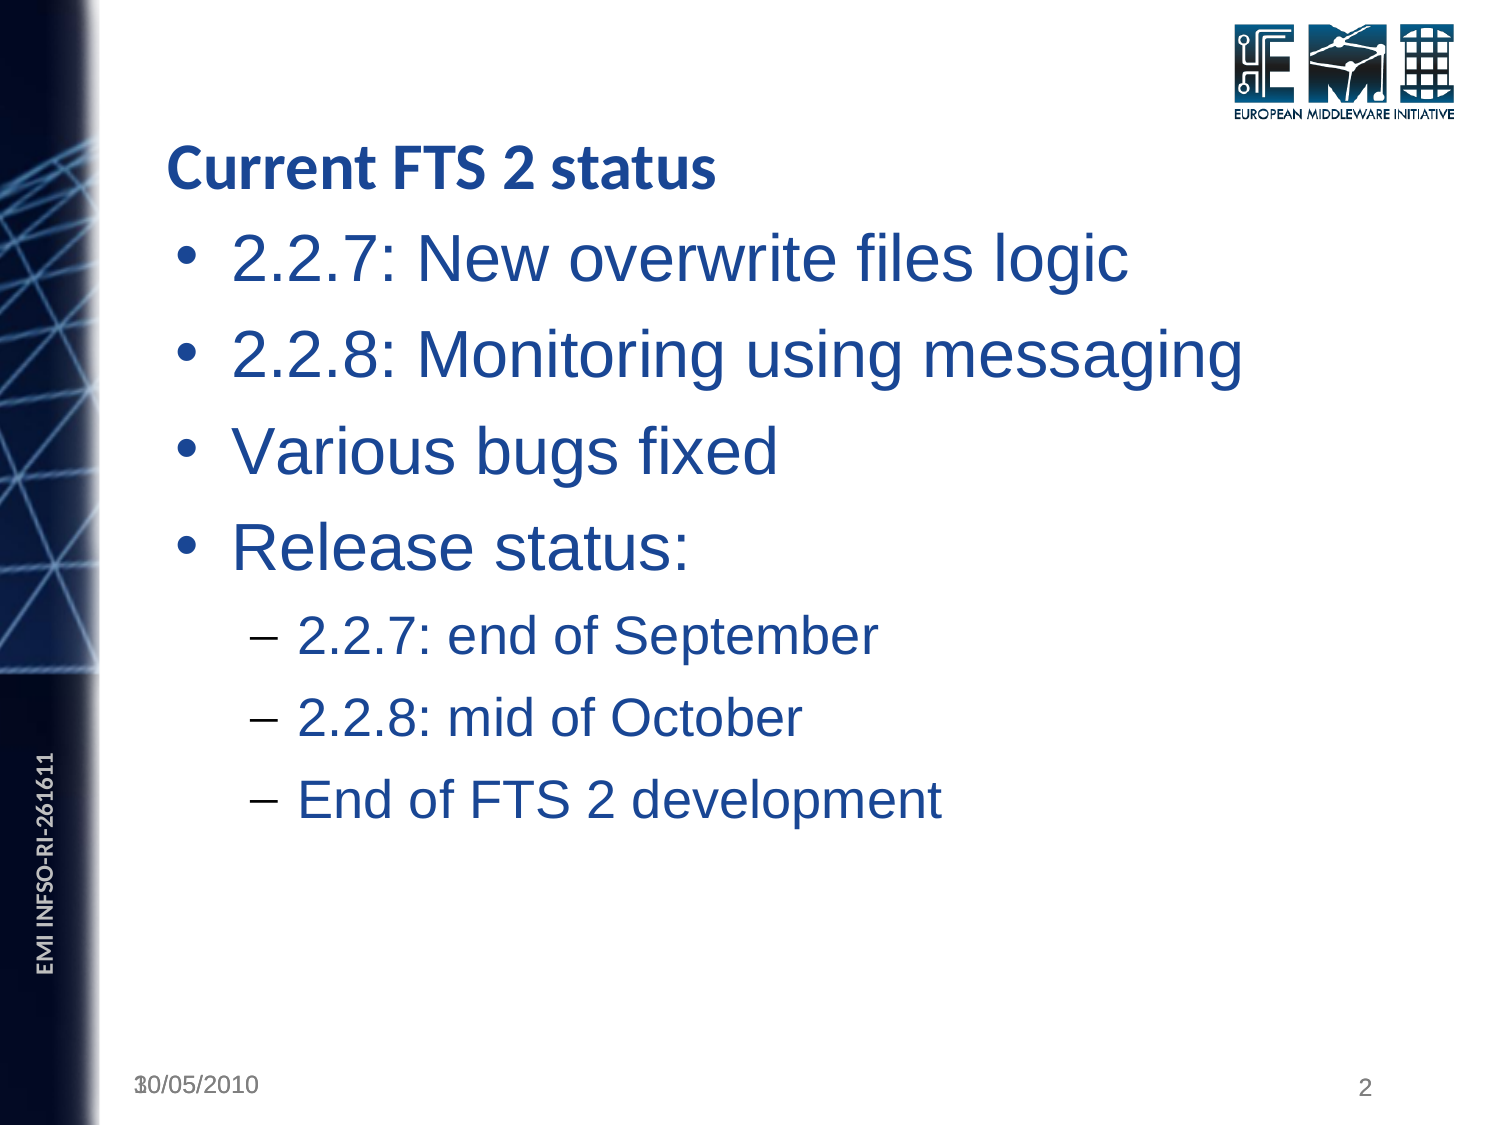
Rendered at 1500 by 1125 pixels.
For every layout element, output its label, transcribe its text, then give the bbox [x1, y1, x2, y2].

text_box Current FTS 2 status [153, 115, 1201, 211]
text_box <αριθμός> [1343, 1063, 1426, 1123]
text_box 2.2.7: New overwrite files logic 2.2.8: Monitoring using messaging Various bugs fixed Release status: 2.2.7: end of September 2.2.8: mid of October End of FTS 2 development [160, 206, 1388, 1038]
picture [0, 0, 111, 1125]
picture [1185, 8, 1500, 140]
text_box 30/05/2010 [118, 1061, 301, 1124]
